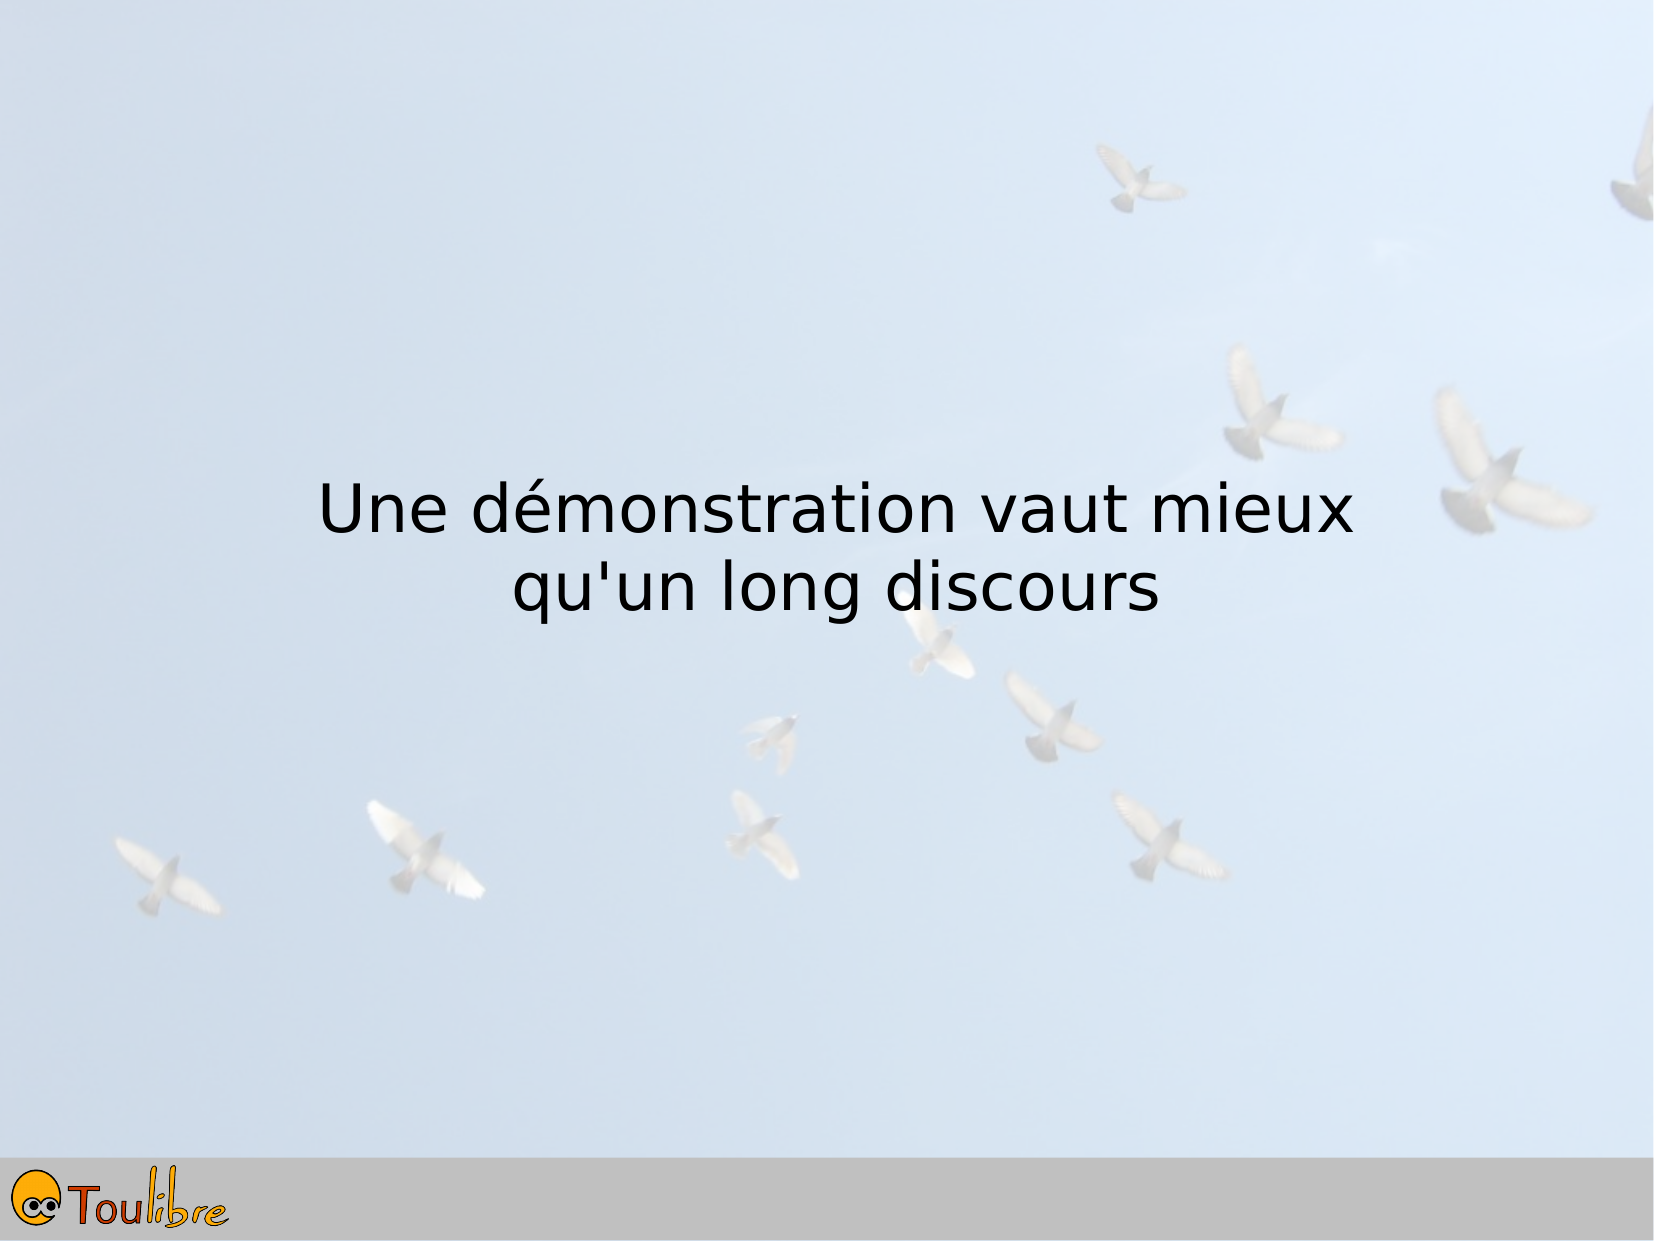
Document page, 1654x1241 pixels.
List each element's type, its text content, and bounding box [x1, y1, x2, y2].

picture [11, 1165, 229, 1228]
subtitle Une démonstration vaut mieux qu'un long discours [58, 146, 1616, 951]
